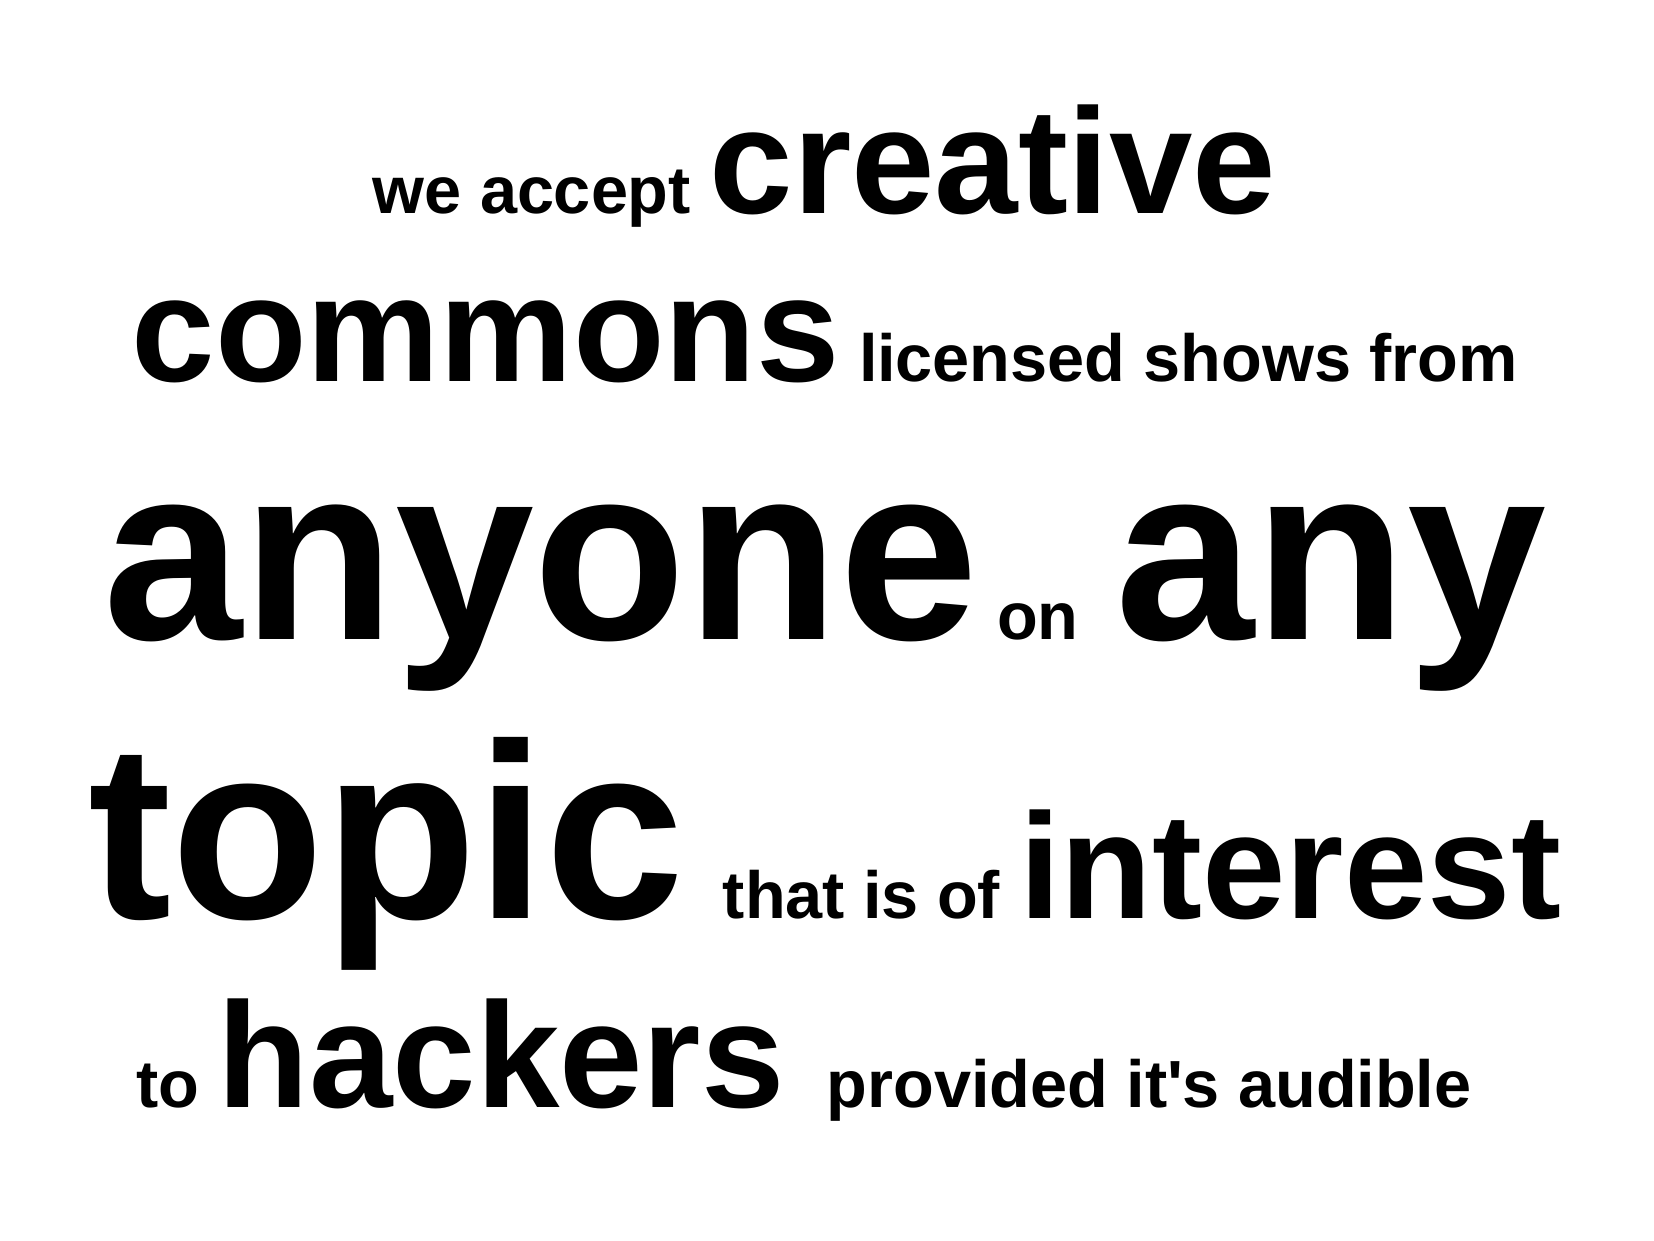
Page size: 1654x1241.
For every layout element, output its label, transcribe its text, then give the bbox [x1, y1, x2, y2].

list we accept creative commons licensed shows from anyone on any topic that is of interest to hackers provided it's audible [75, 78, 1576, 1140]
